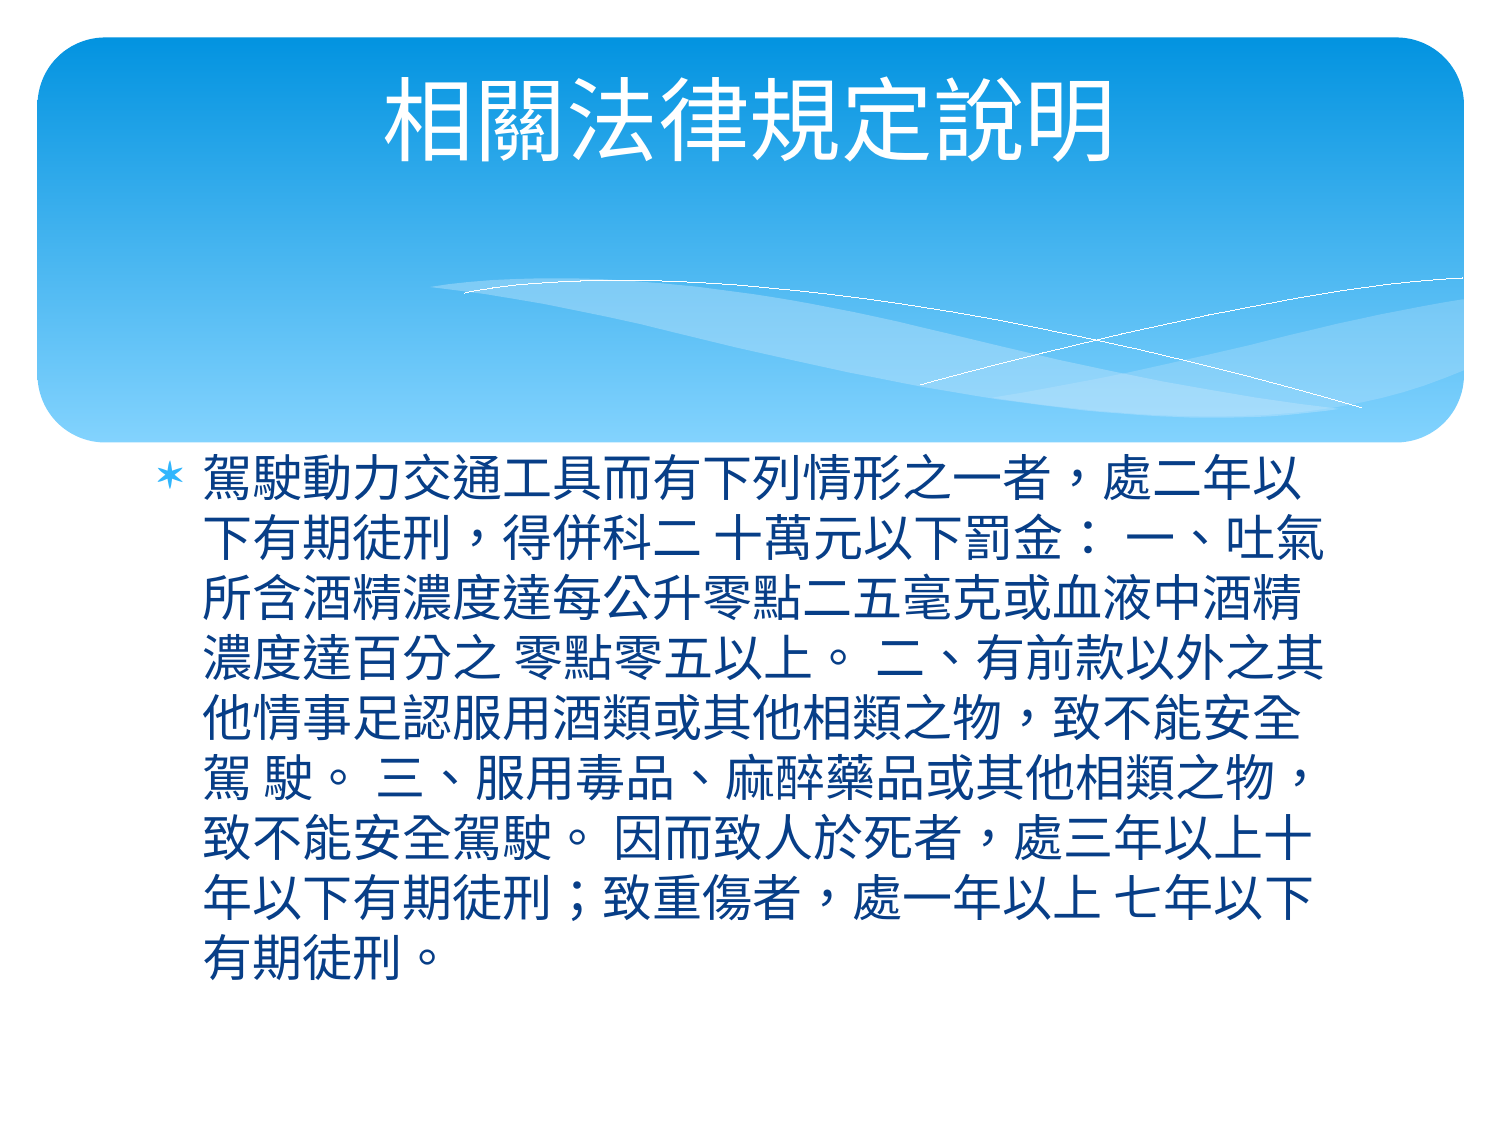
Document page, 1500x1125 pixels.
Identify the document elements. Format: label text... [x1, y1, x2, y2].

list 駕駛動力交通工具而有下列情形之一者，處二年以下有期徒刑，得併科二 十萬元以下罰金： 一、吐氣所含酒精濃度達每公升零點二五毫克或血液中酒精濃度達百分之 零點零五以上。 二、有前款以外之其他情事足認服用酒類或其他相類之物，致不能安全駕 駛。 三、服用毒品、麻醉藥品或其他相類之物，致不能安全駕駛。 因而致人於死者，處三年以上十年以下有期徒刑；致重傷者，處一年以上 七年以下有期徒刑。 [143, 438, 1359, 1005]
title 相關法律規定說明 [75, 55, 1425, 261]
